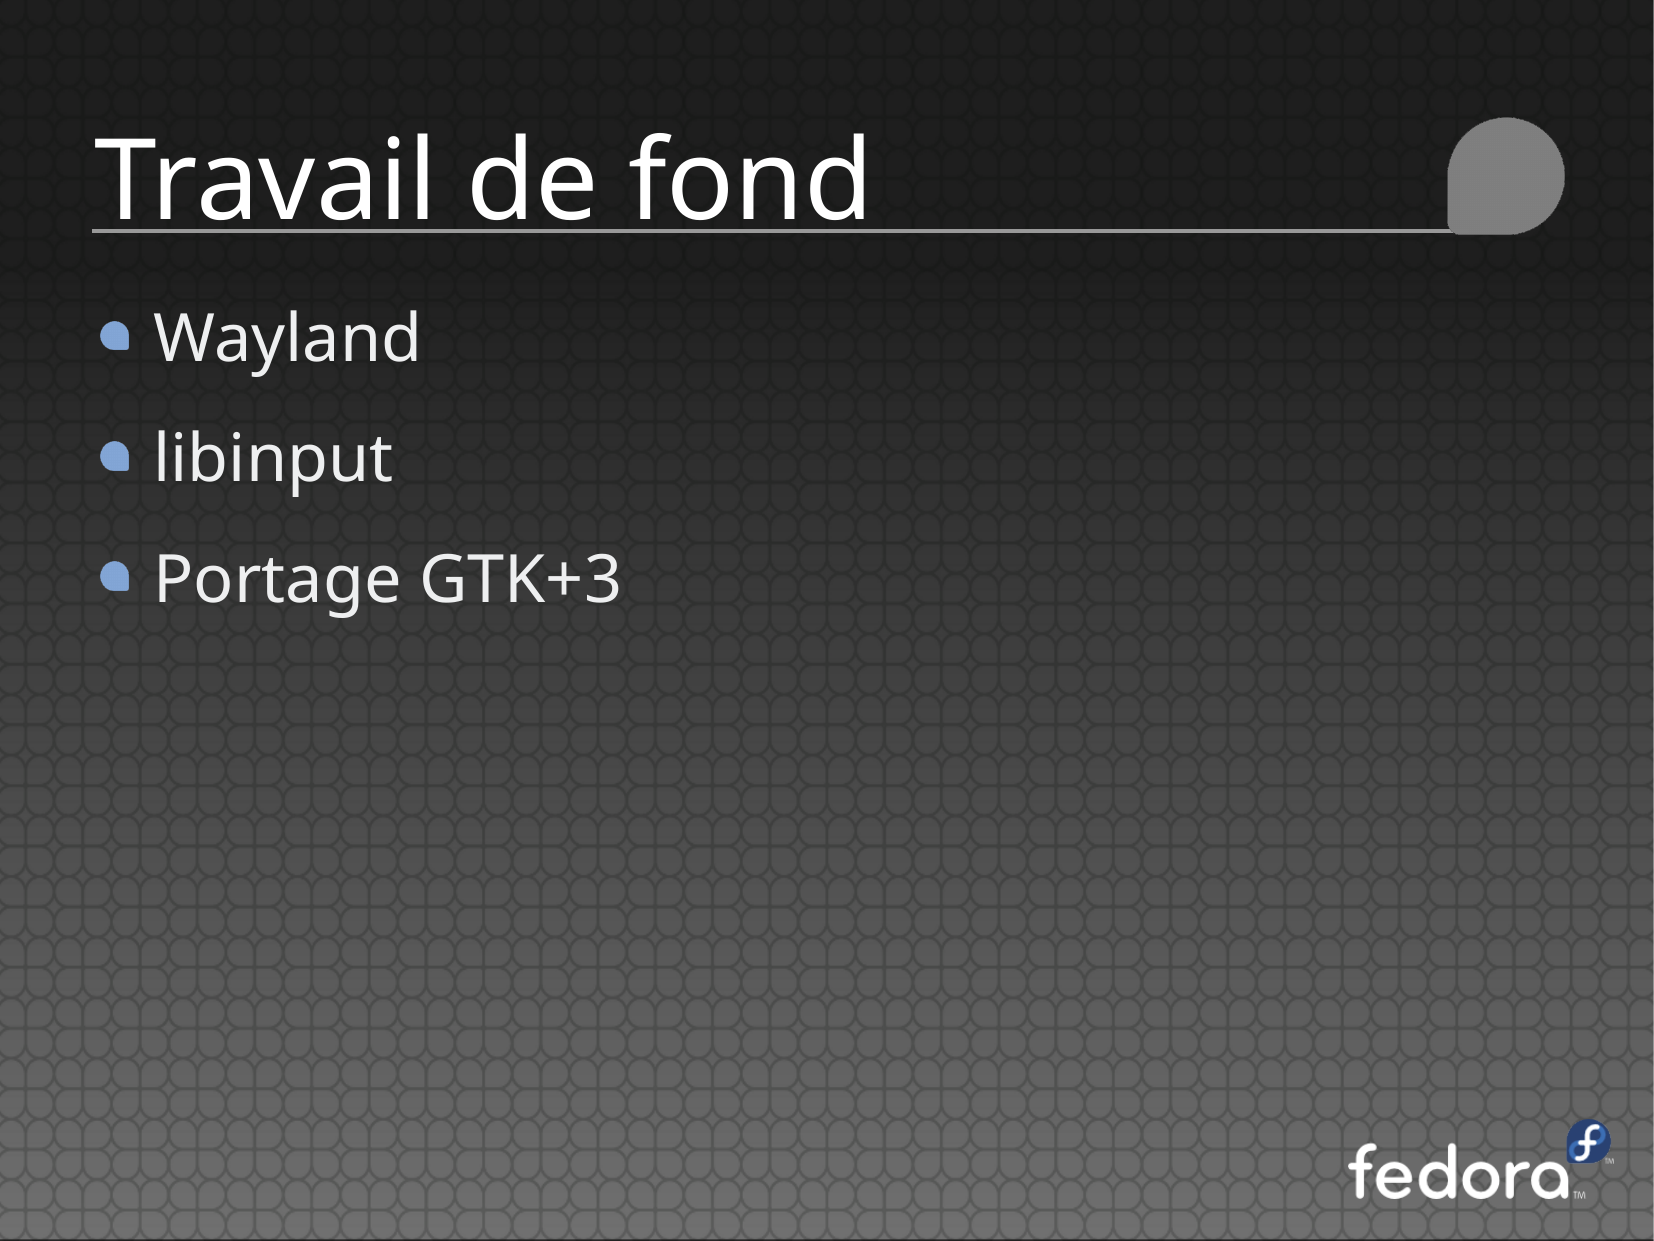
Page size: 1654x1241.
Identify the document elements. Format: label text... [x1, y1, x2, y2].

picture [0, 0, 1654, 1241]
list Wayland libinput Portage GTK+3 [82, 290, 1571, 1217]
title Travail de fond [94, 100, 1426, 251]
